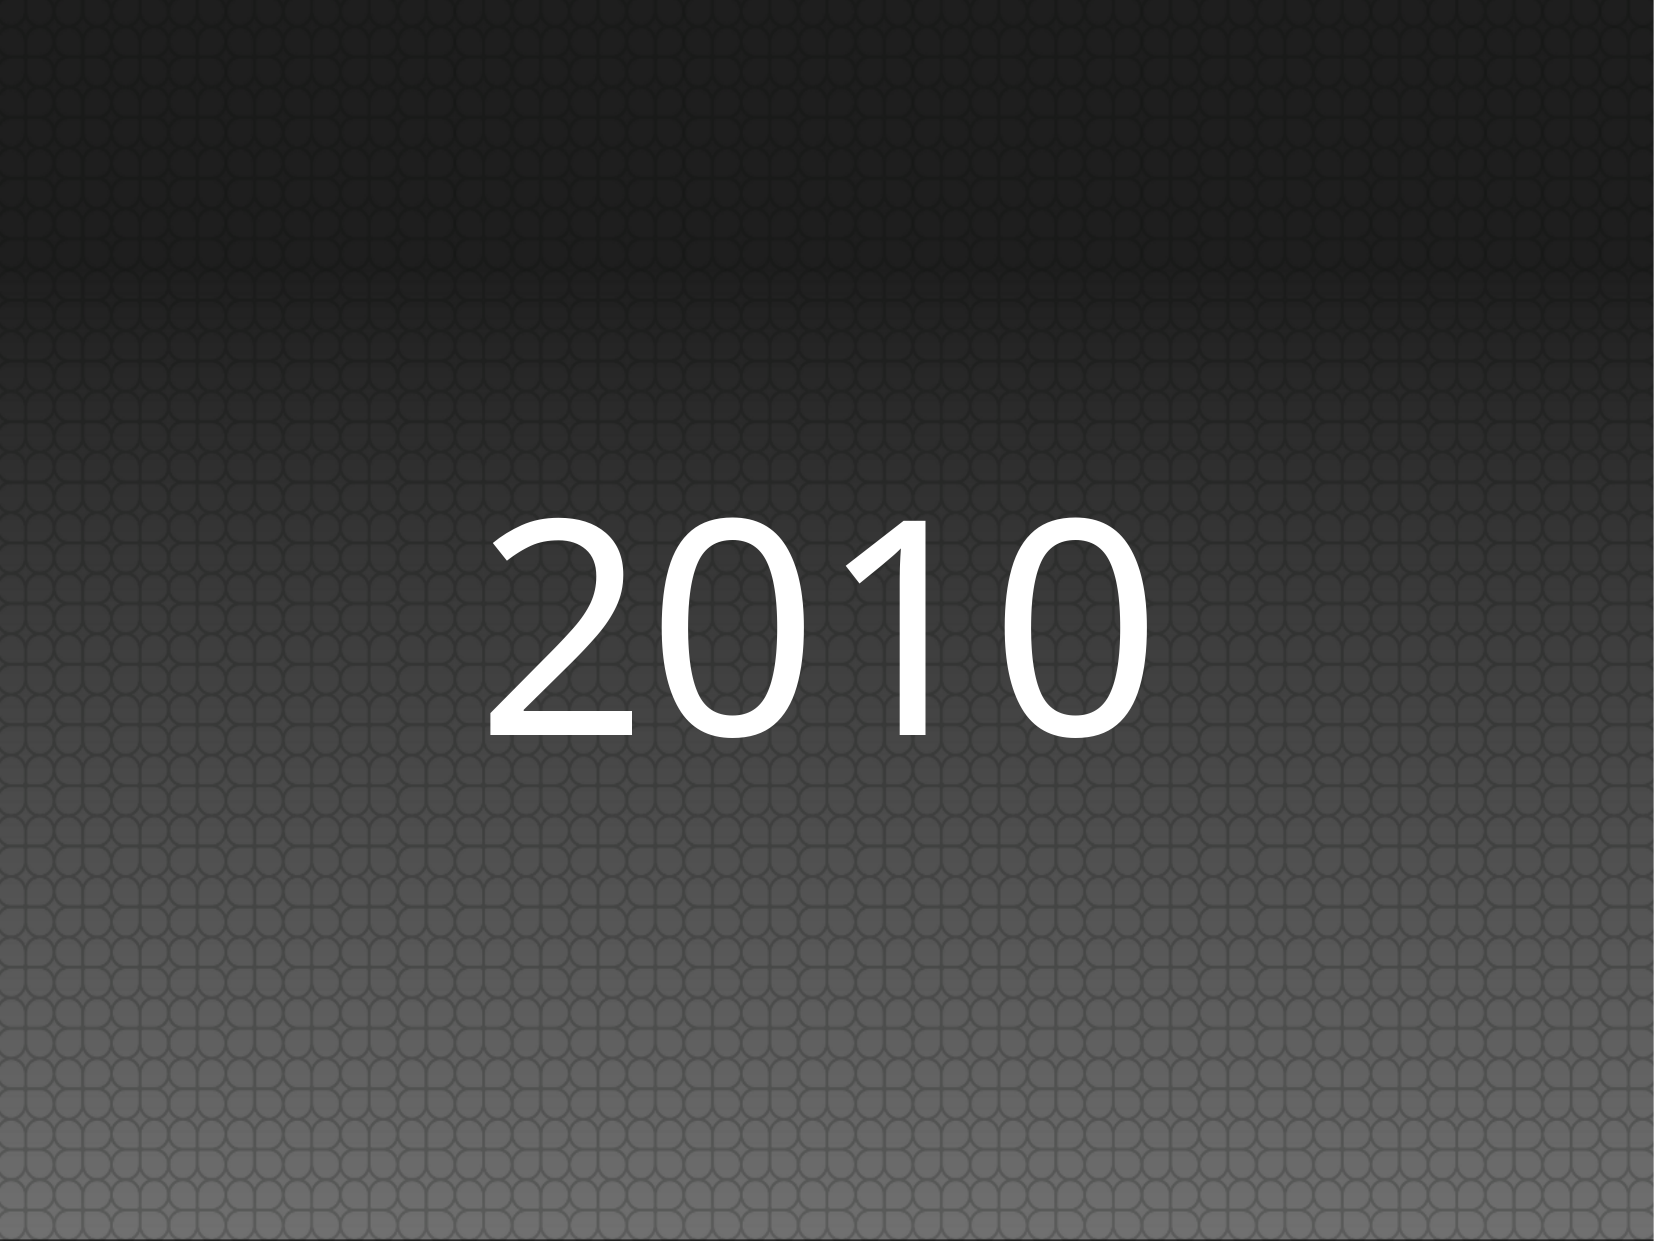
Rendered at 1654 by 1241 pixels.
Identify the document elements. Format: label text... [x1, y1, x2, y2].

picture [0, 0, 1654, 1241]
title 2010 [75, 451, 1564, 787]
